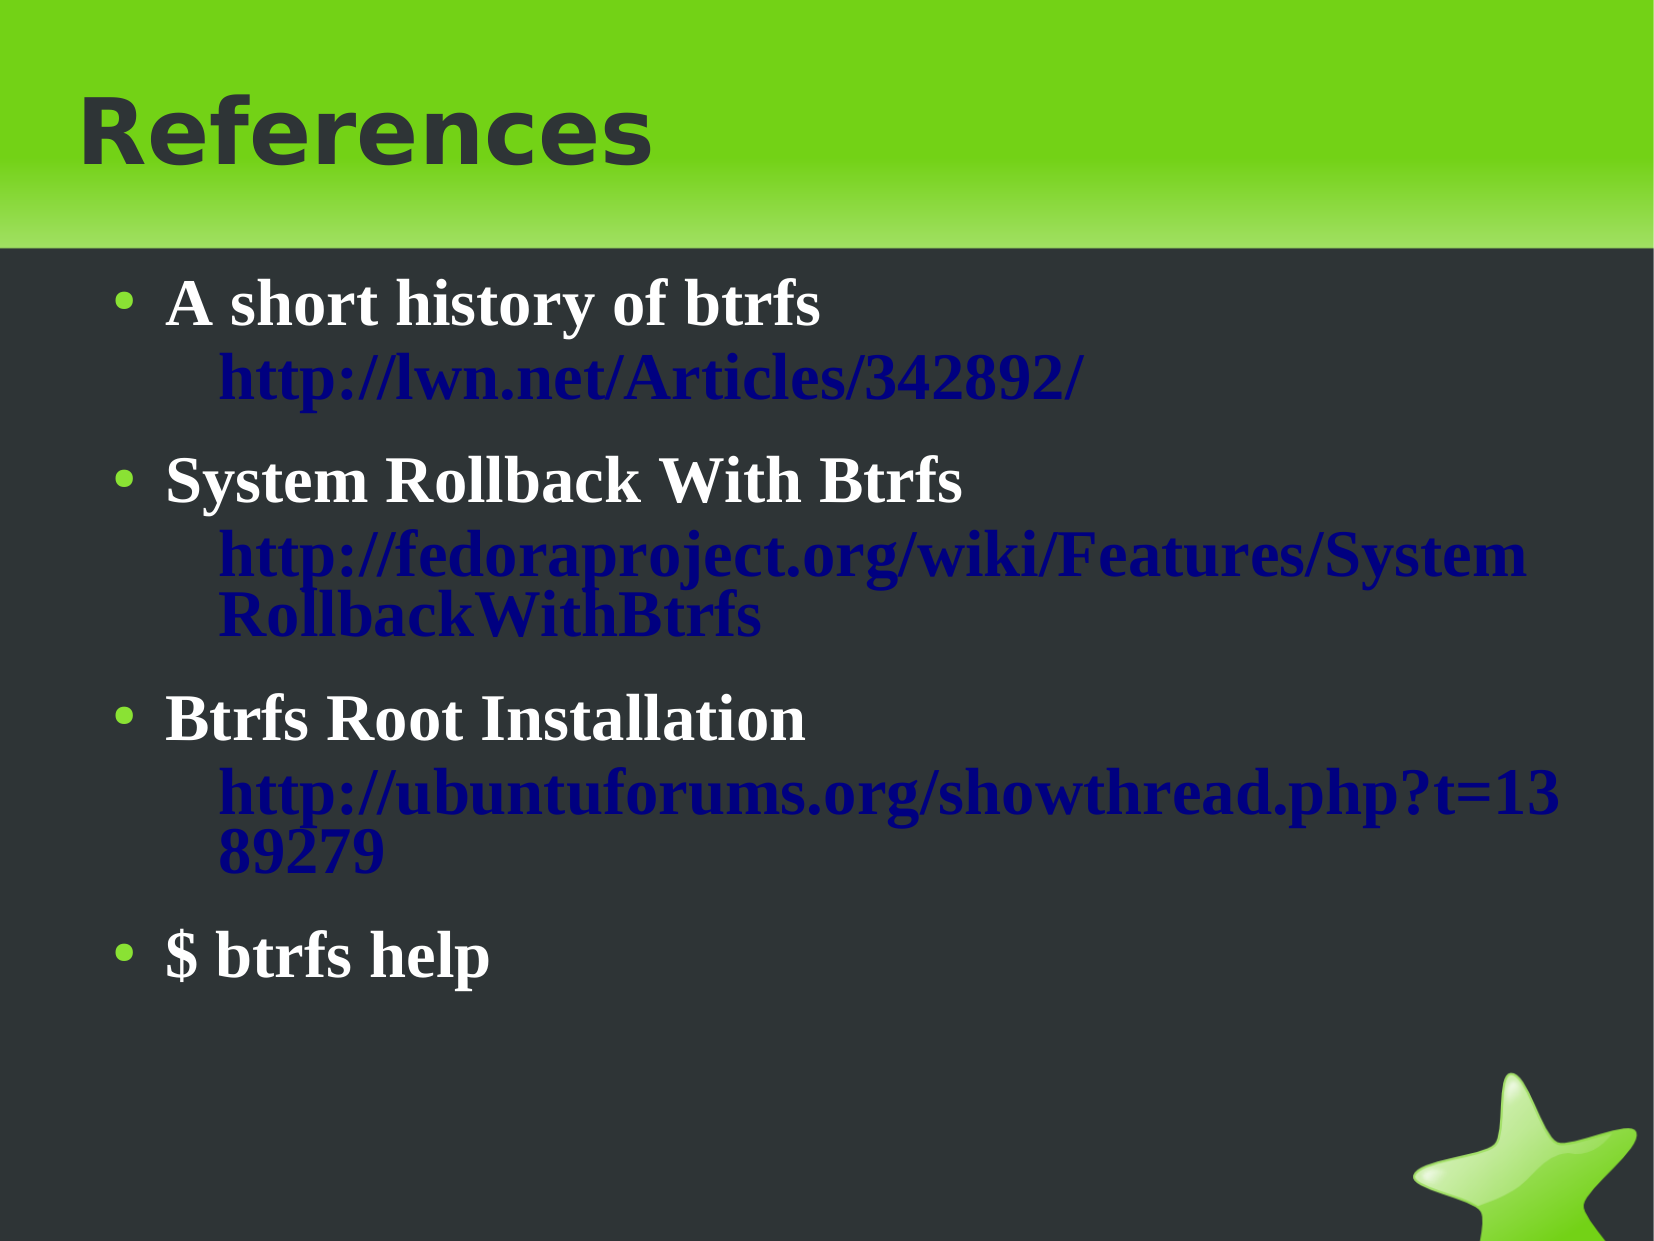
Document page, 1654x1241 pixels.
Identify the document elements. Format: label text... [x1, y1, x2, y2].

picture [0, 0, 1654, 1241]
list A short history of btrfs http://lwn.net/Articles/342892/ System Rollback With Btrfshttp://fedoraproject.org/wiki/Features/SystemRollbackWithBtrfs Btrfs Root Installationhttp://ubuntuforums.org/showthread.php?t=1389279 $ btrfs help [76, 265, 1565, 1123]
title References [76, 29, 1565, 237]
